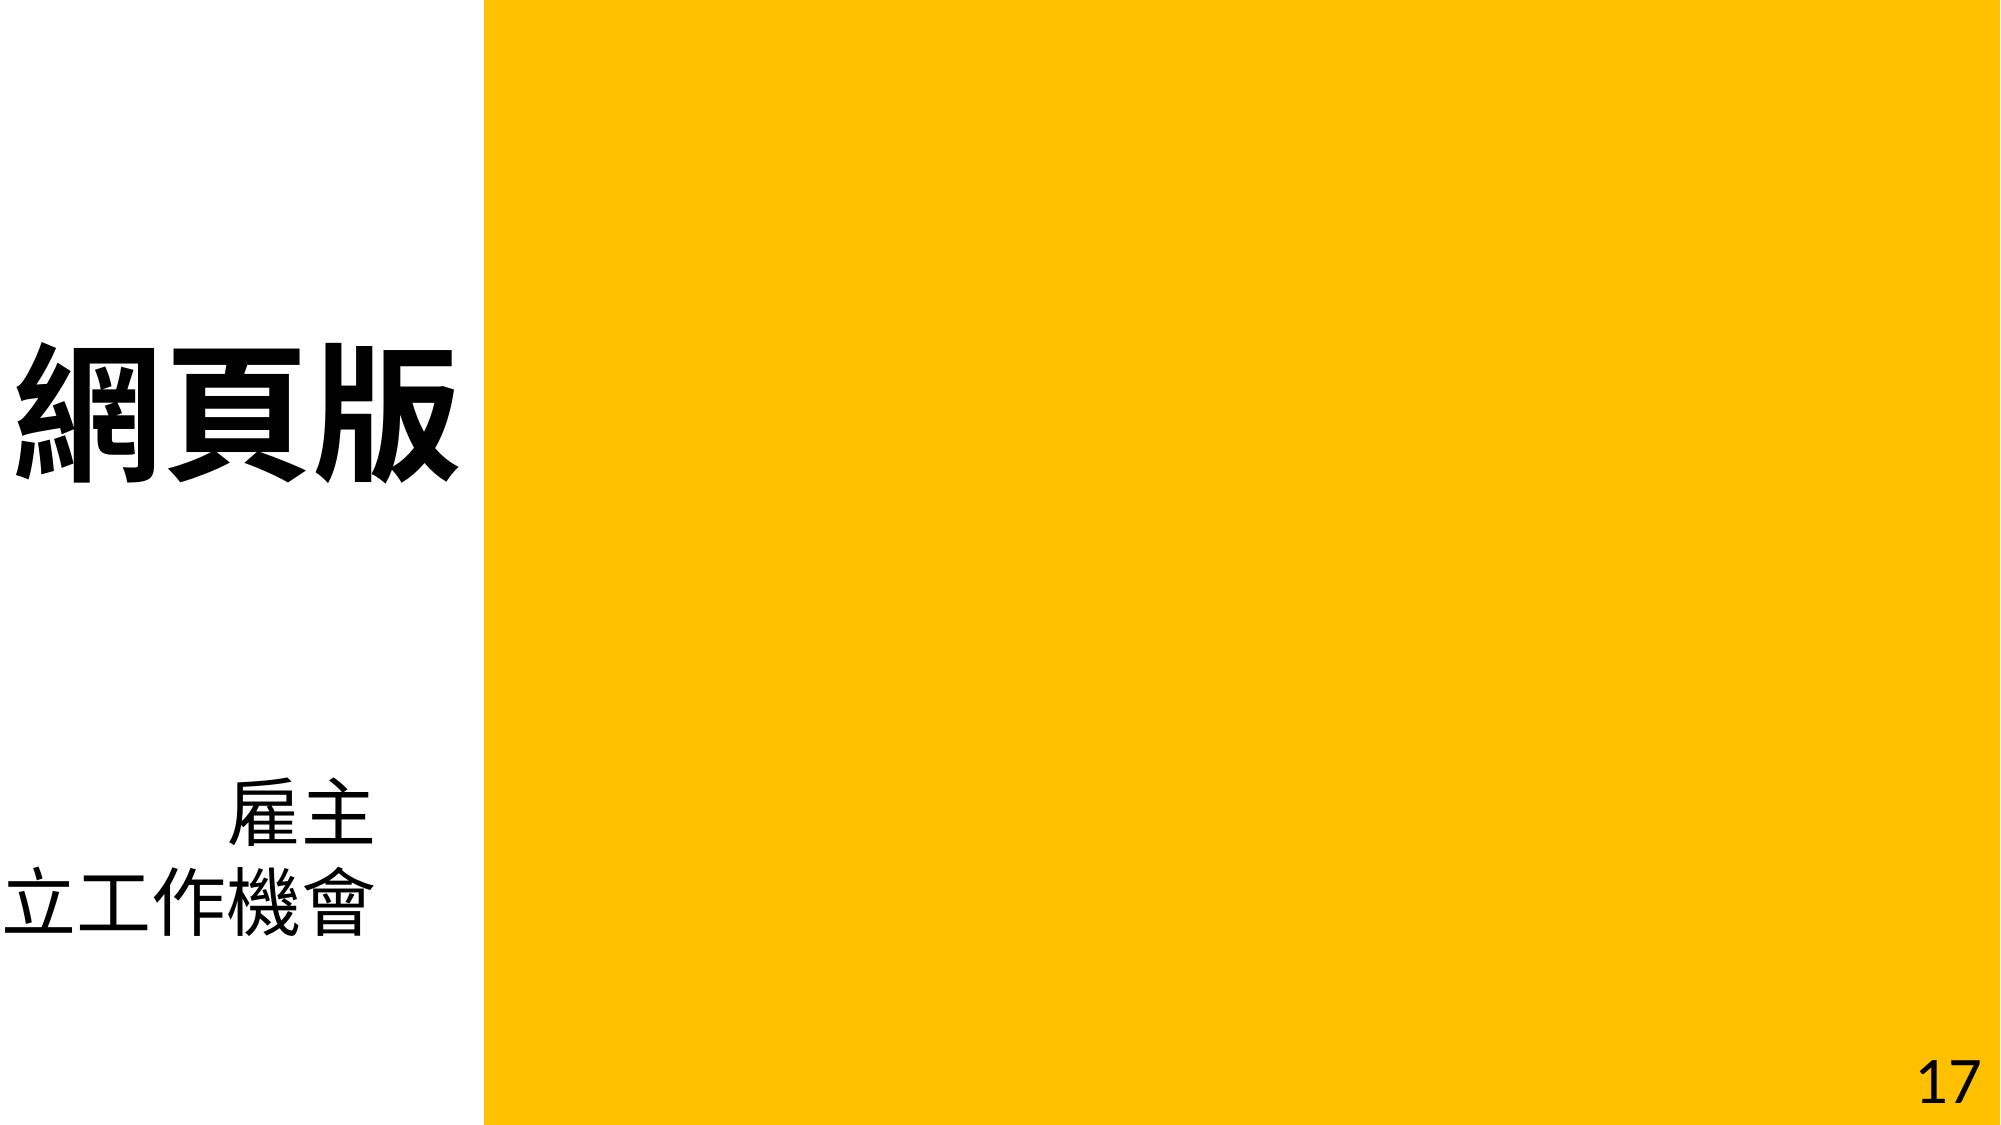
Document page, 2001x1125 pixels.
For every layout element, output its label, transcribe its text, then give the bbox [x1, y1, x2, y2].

text_box 17 [1899, 1029, 2000, 1125]
text_box [484, 0, 2000, 1125]
text_box 雇主 開立工作機會 [0, 757, 485, 955]
text_box 網頁版 [0, 311, 770, 509]
